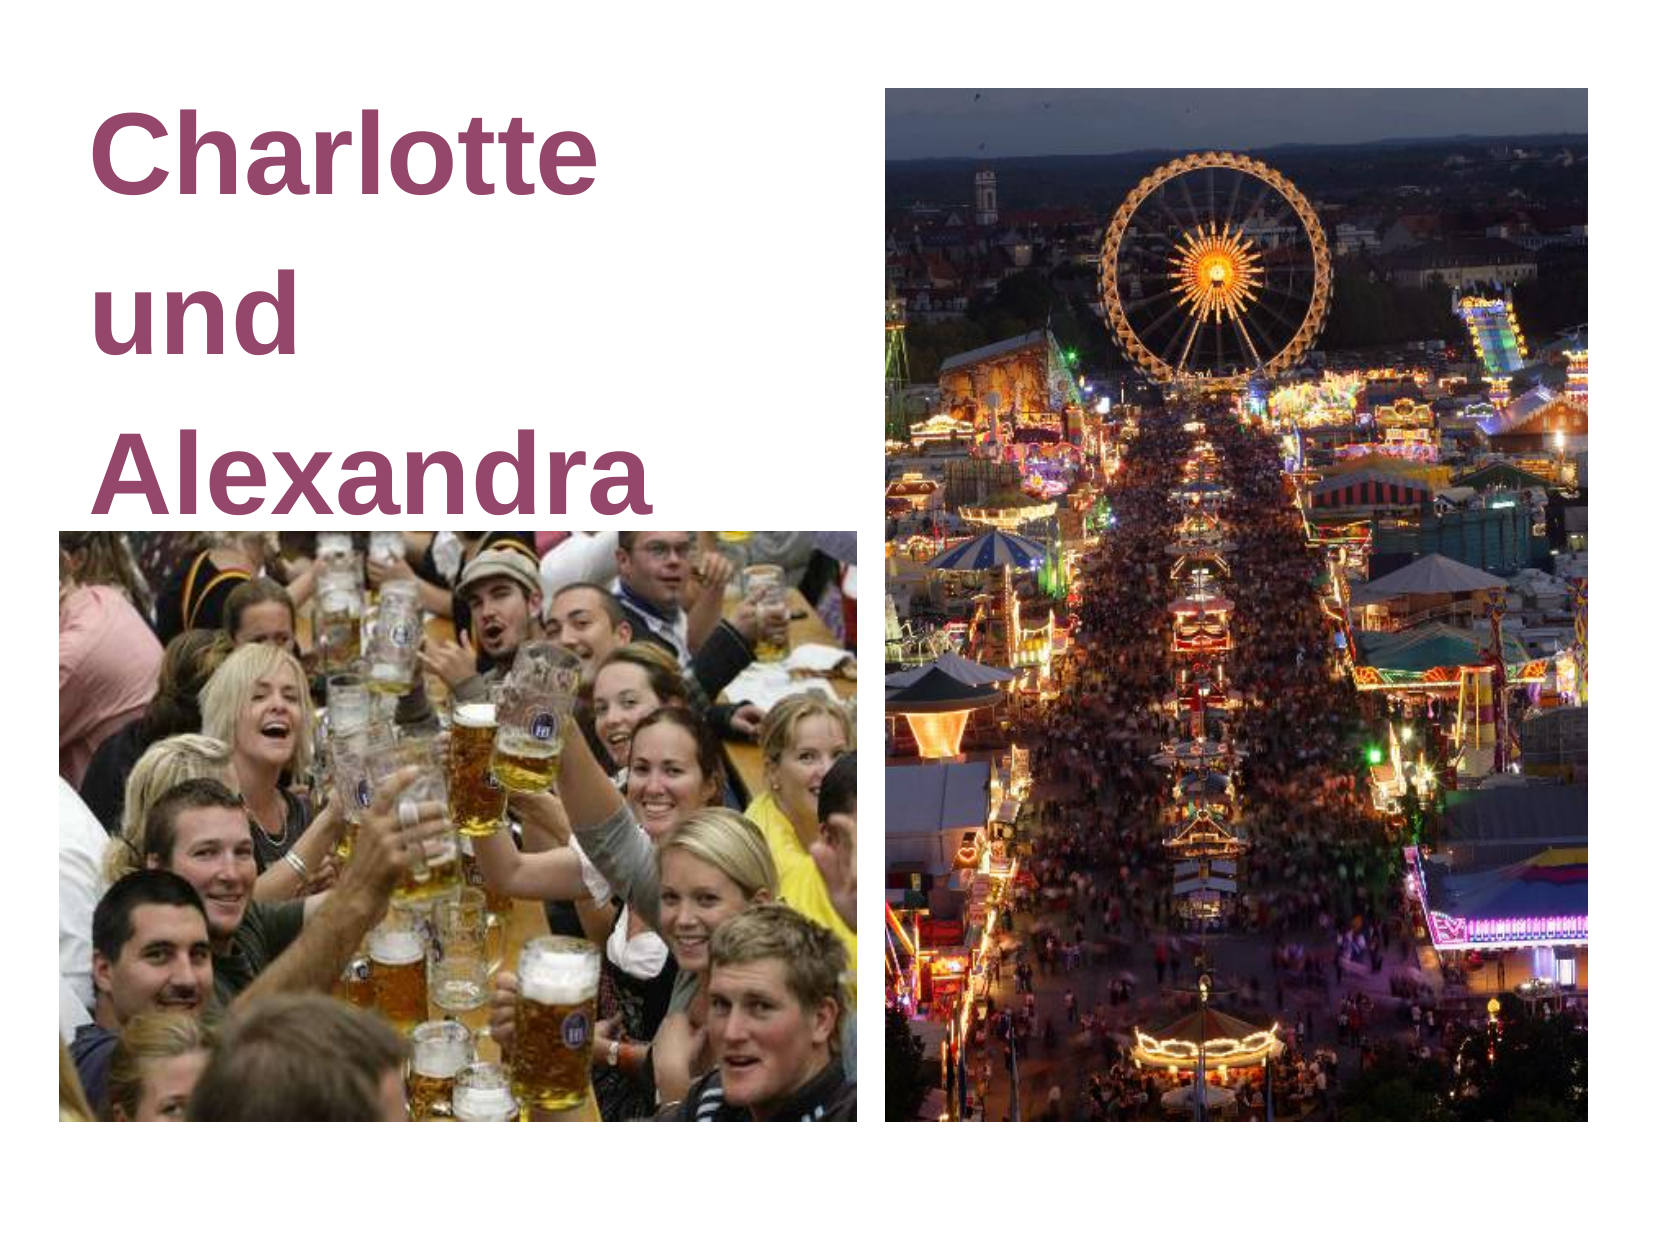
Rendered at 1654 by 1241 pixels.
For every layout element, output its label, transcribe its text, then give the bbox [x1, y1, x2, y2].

picture [59, 531, 857, 1123]
list Charlotte und Alexandra [71, 88, 798, 531]
picture [885, 88, 1588, 1123]
